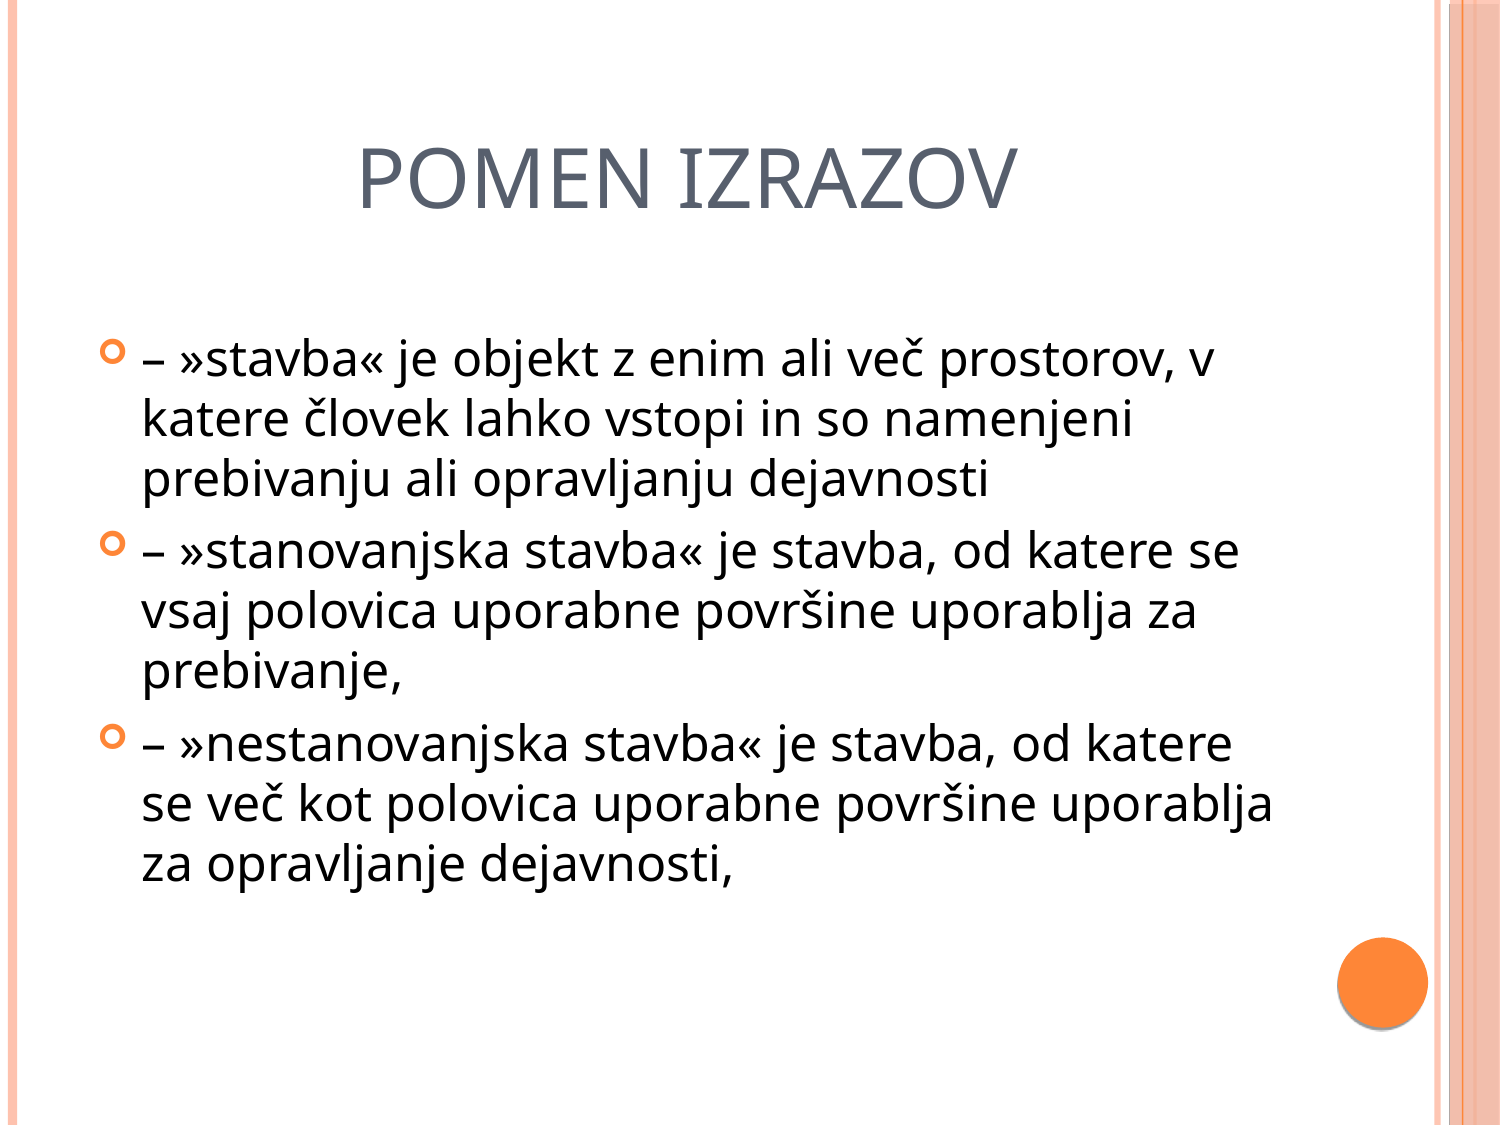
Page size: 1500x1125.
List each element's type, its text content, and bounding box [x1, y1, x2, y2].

list – »stavba« je objekt z enim ali več prostorov, v katere človek lahko vstopi in so namenjeni prebivanju ali opravljanju dejavnosti – »stanovanjska stavba« je stavba, od katere se vsaj polovica uporabne površine uporablja za prebivanje, – »nestanovanjska stavba« je stavba, od katere se več kot polovica uporabne površine uporablja za opravljanje dejavnosti, [82, 246, 1307, 1016]
title Pomen izrazov [75, 45, 1300, 233]
